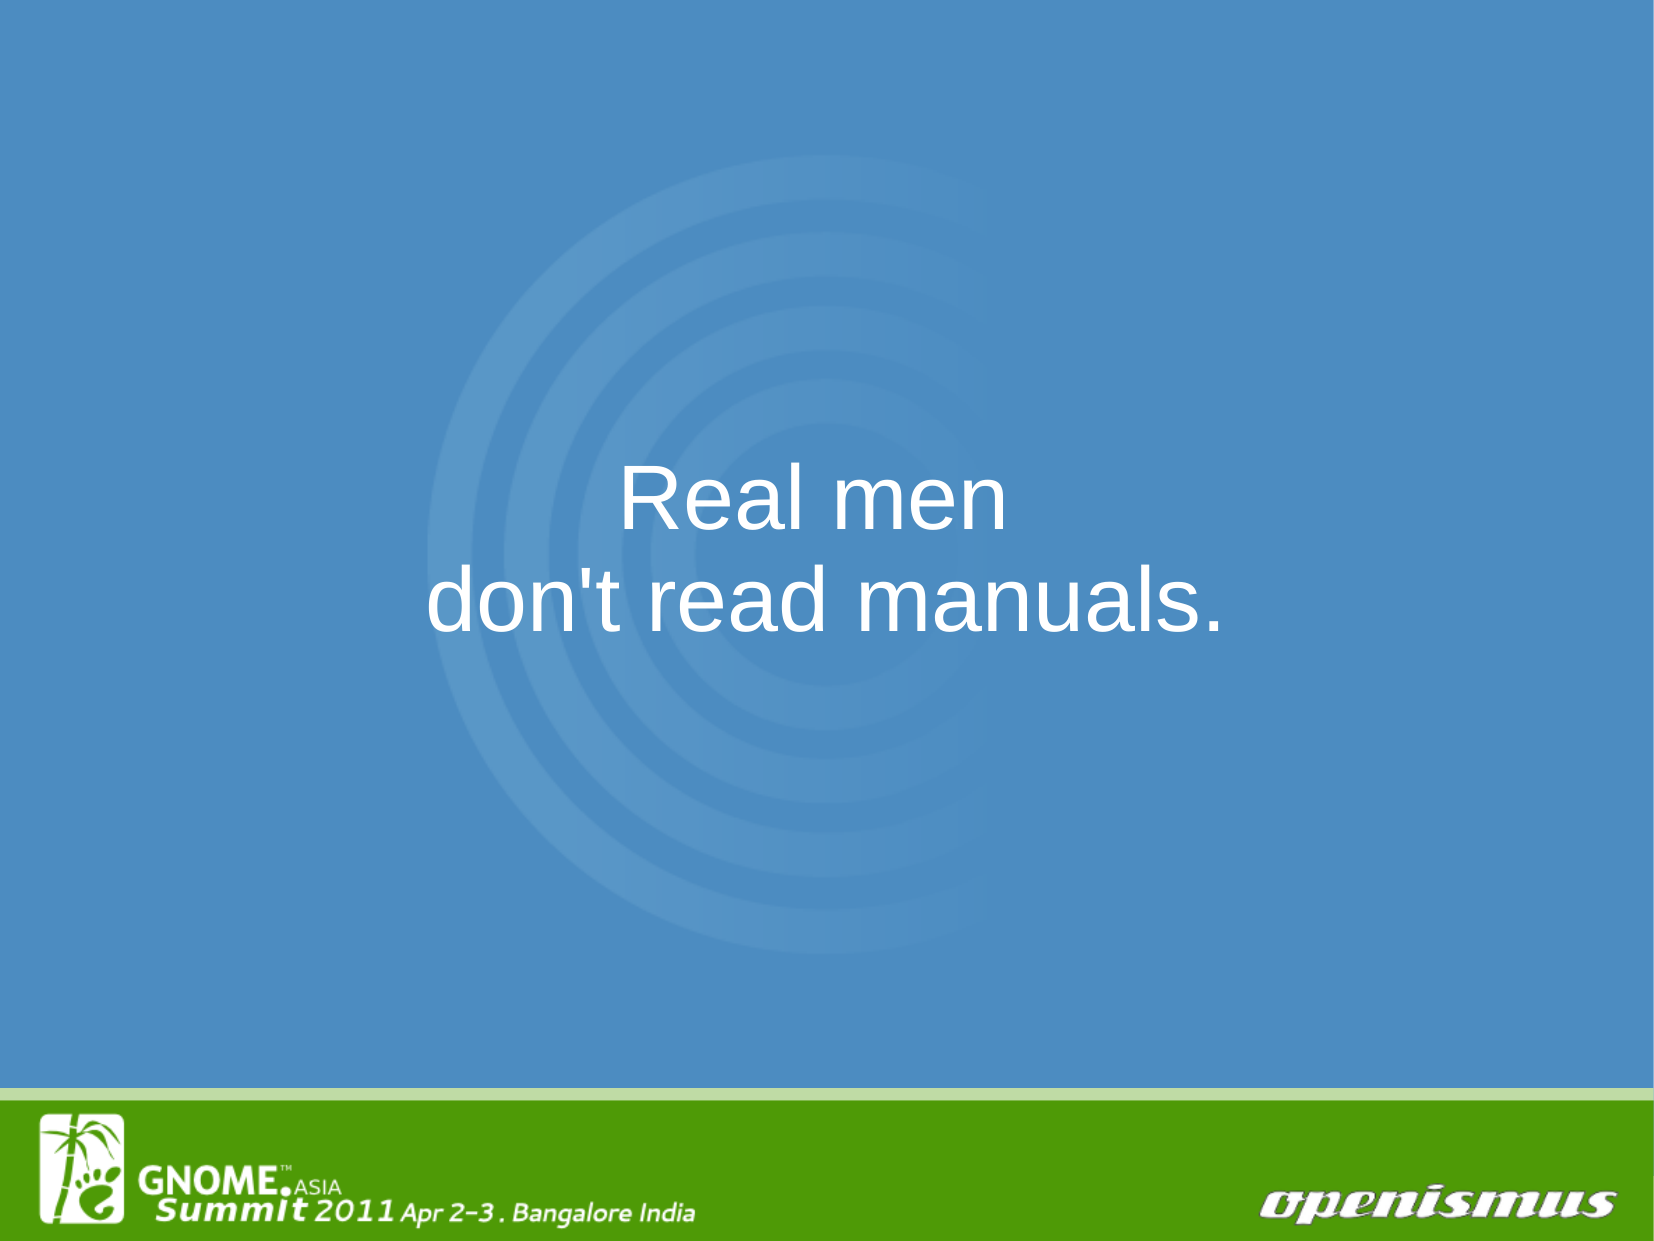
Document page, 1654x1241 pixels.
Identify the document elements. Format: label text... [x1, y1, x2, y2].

title Real men don't read manuals. [82, 445, 1571, 653]
picture [0, 0, 1654, 1241]
